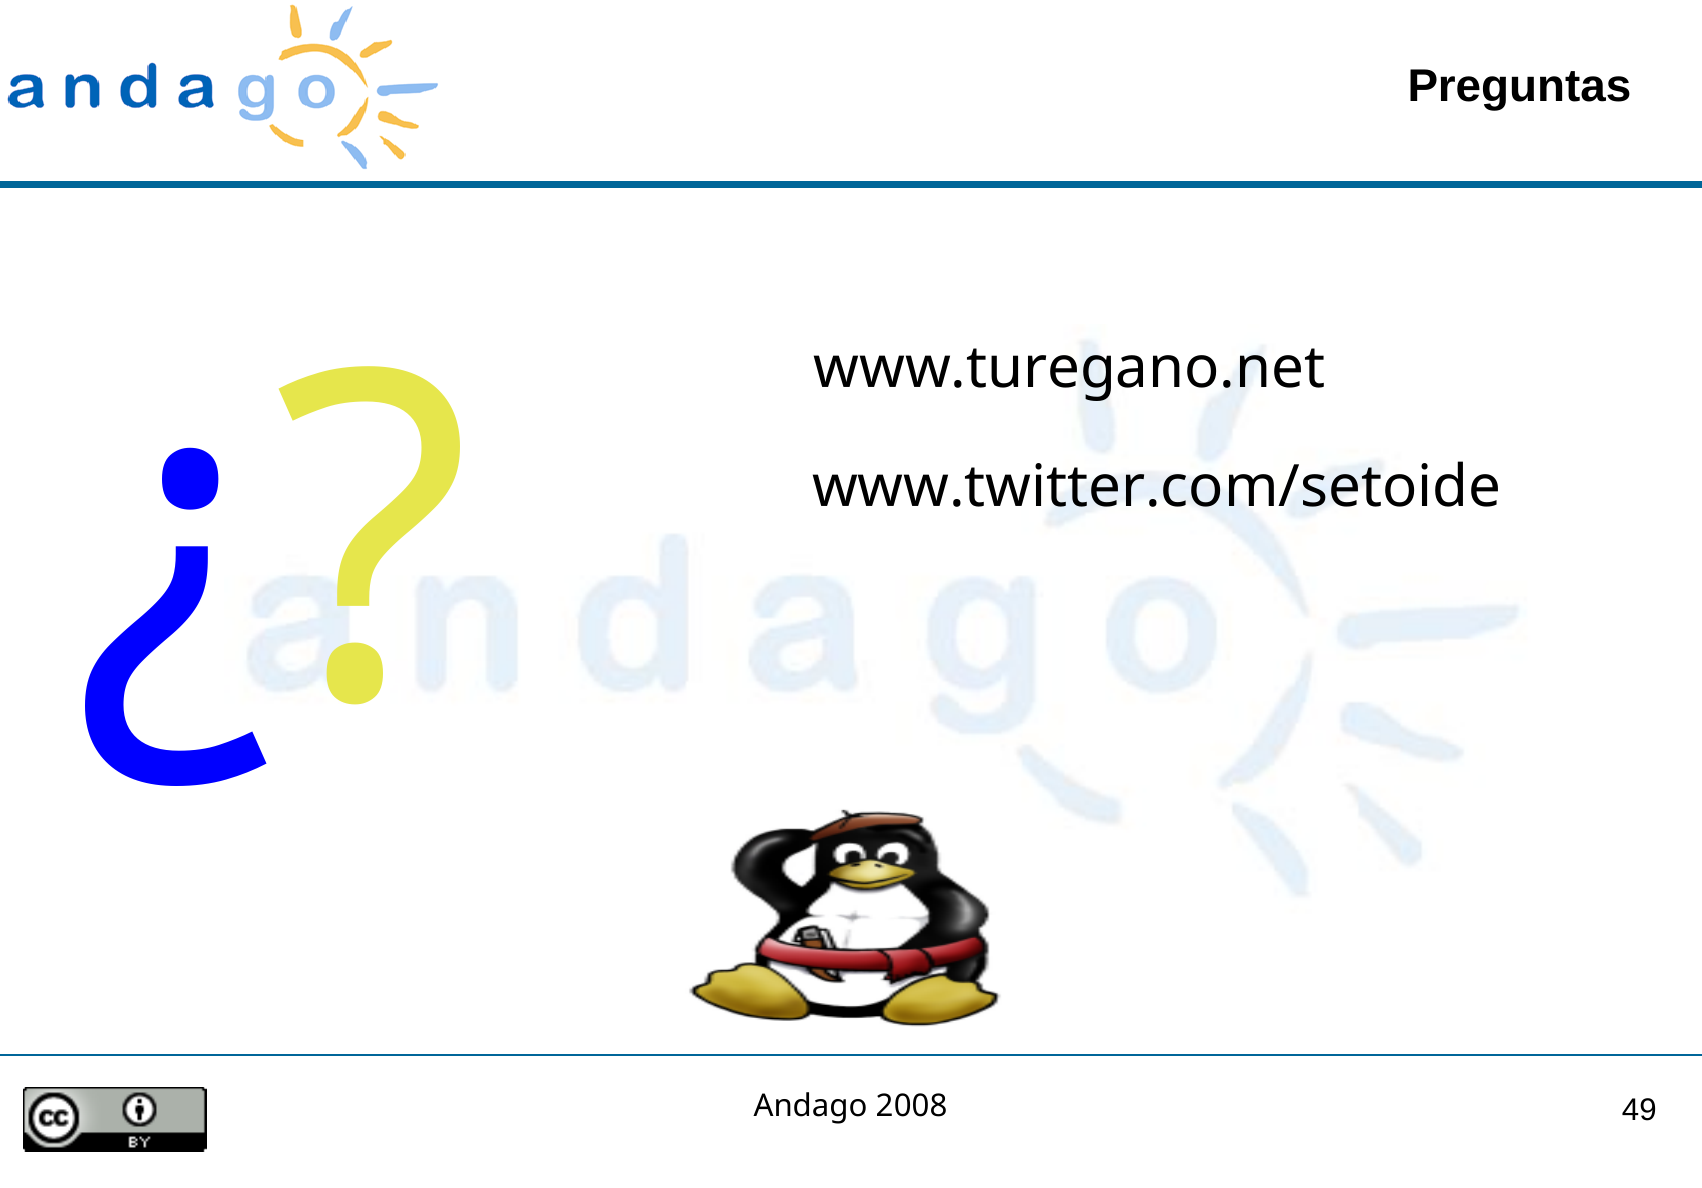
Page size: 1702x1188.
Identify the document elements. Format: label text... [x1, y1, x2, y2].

text_box www.twitter.com/setoide [795, 443, 1565, 532]
picture [23, 1087, 207, 1152]
picture [224, 324, 1538, 1034]
picture [0, 0, 255, 175]
title Preguntas [255, 0, 1702, 188]
text_box www.turegano.net [797, 324, 1373, 413]
text_box ¿? [57, 265, 591, 840]
